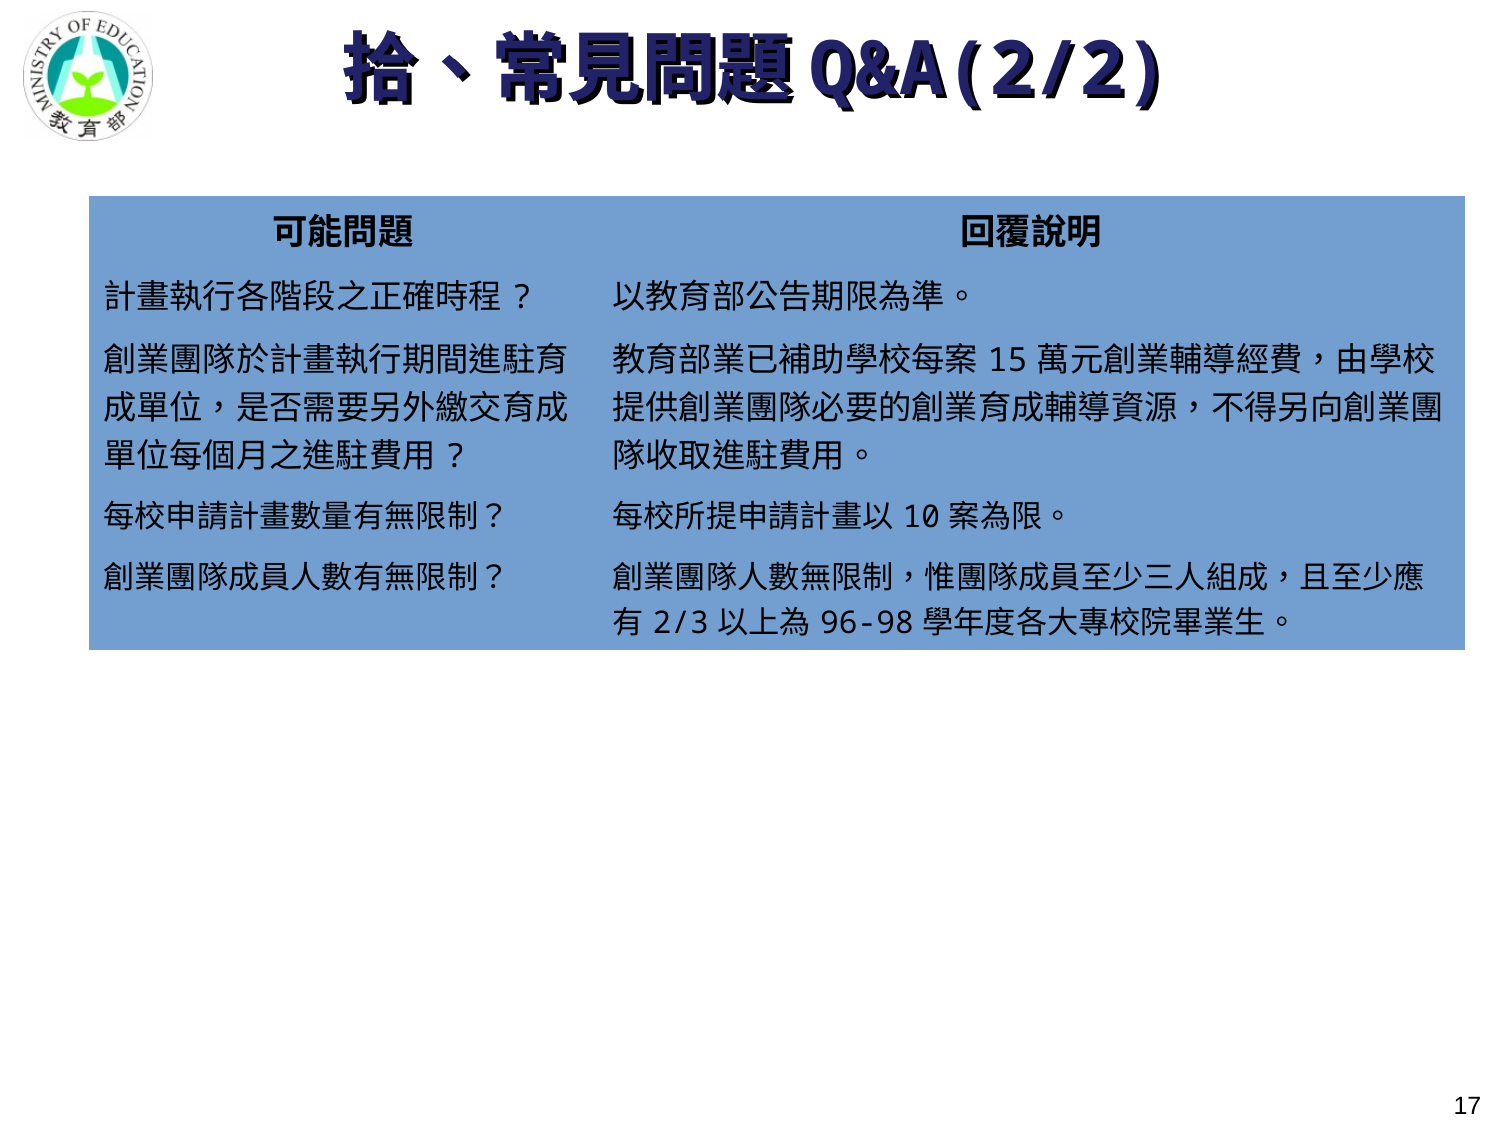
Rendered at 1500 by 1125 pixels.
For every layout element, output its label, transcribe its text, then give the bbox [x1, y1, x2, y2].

table_cell 每校申請計畫數量有無限制？ [89, 484, 598, 545]
table_cell 創業團隊於計畫執行期間進駐育成單位，是否需要另外繳交育成單位每個月之進駐費用? [89, 325, 598, 484]
table_cell 以教育部公告期限為準。 [598, 262, 1465, 325]
table_cell 每校所提申請計畫以10案為限。 [598, 484, 1465, 545]
table_cell 教育部業已補助學校每案15萬元創業輔導經費，由學校提供創業團隊必要的創業育成輔導資源，不得另向創業團隊收取進駐費用。 [598, 325, 1465, 484]
table_header 可能問題 [89, 196, 598, 262]
table_header 回覆說明 [598, 196, 1465, 262]
table_cell 計畫執行各階段之正確時程? [89, 262, 598, 325]
table_cell 創業團隊人數無限制，惟團隊成員至少三人組成，且至少應有2/3以上為96-98學年度各大專校院畢業生。 [598, 545, 1465, 650]
table_cell 創業團隊成員人數有無限制？ [89, 545, 598, 650]
text_box 拾、常見問題Q&A(2/2) [129, 12, 1383, 117]
